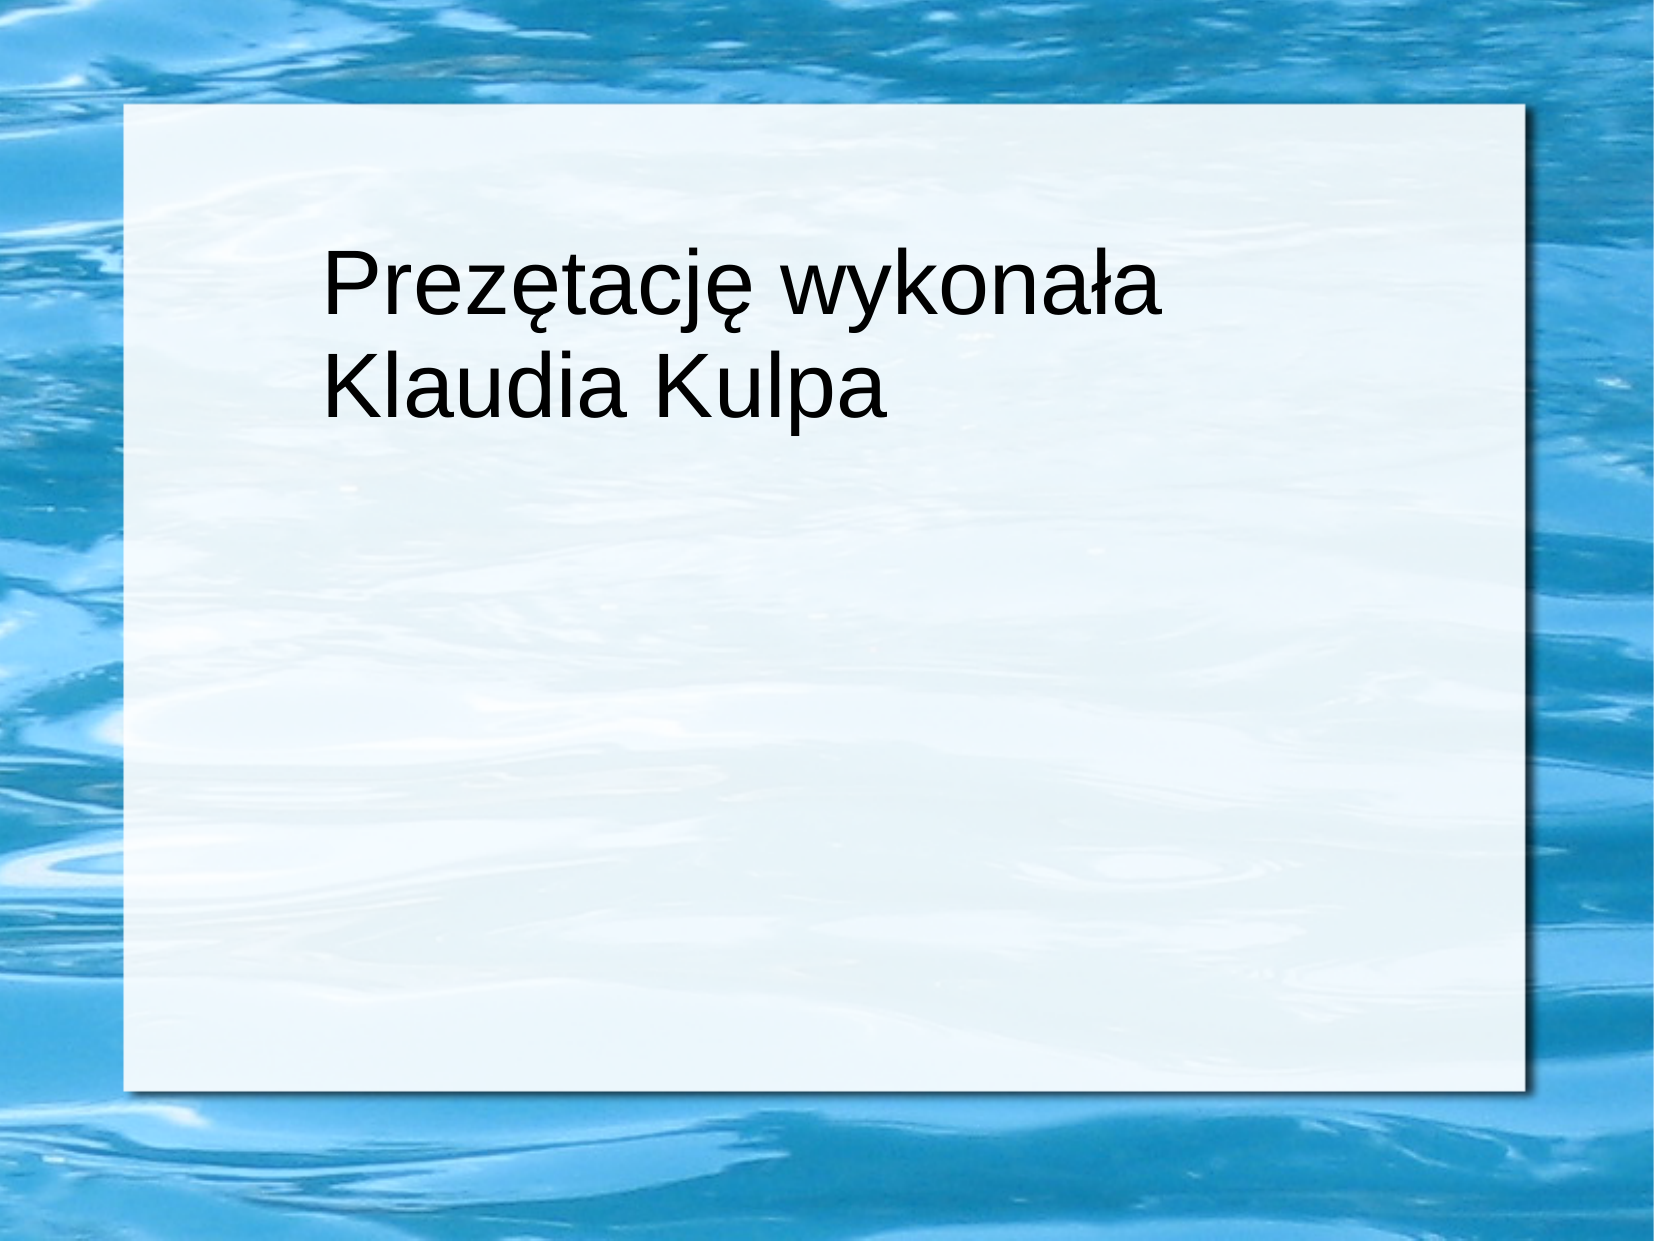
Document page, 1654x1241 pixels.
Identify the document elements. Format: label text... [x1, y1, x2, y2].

text_box Prezętację wykonała Klaudia Kulpa [307, 224, 1312, 445]
picture [0, 0, 1654, 1241]
